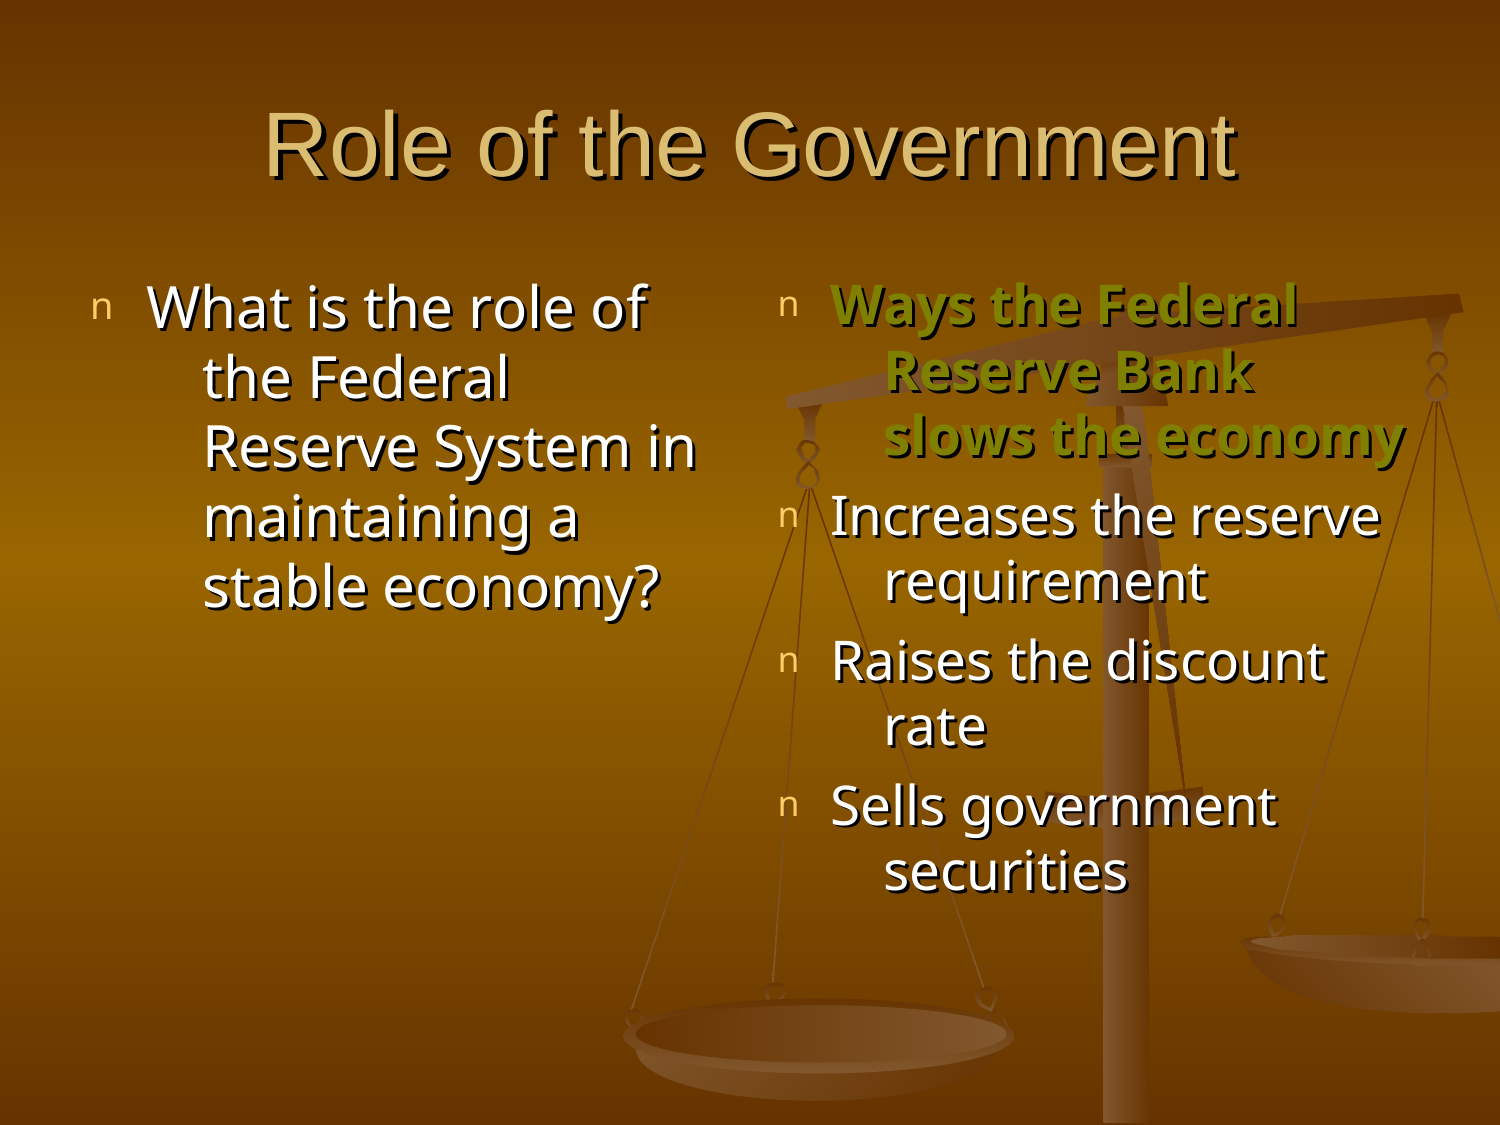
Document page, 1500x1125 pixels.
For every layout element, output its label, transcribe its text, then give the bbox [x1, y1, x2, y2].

list Ways the Federal Reserve Bank slows the economy Increases the reserve requirement Raises the discount rate Sells government securities [762, 262, 1426, 1006]
title Role of the Government [75, 45, 1426, 234]
list What is the role of the Federal Reserve System in maintaining a stable economy? [75, 262, 738, 1006]
